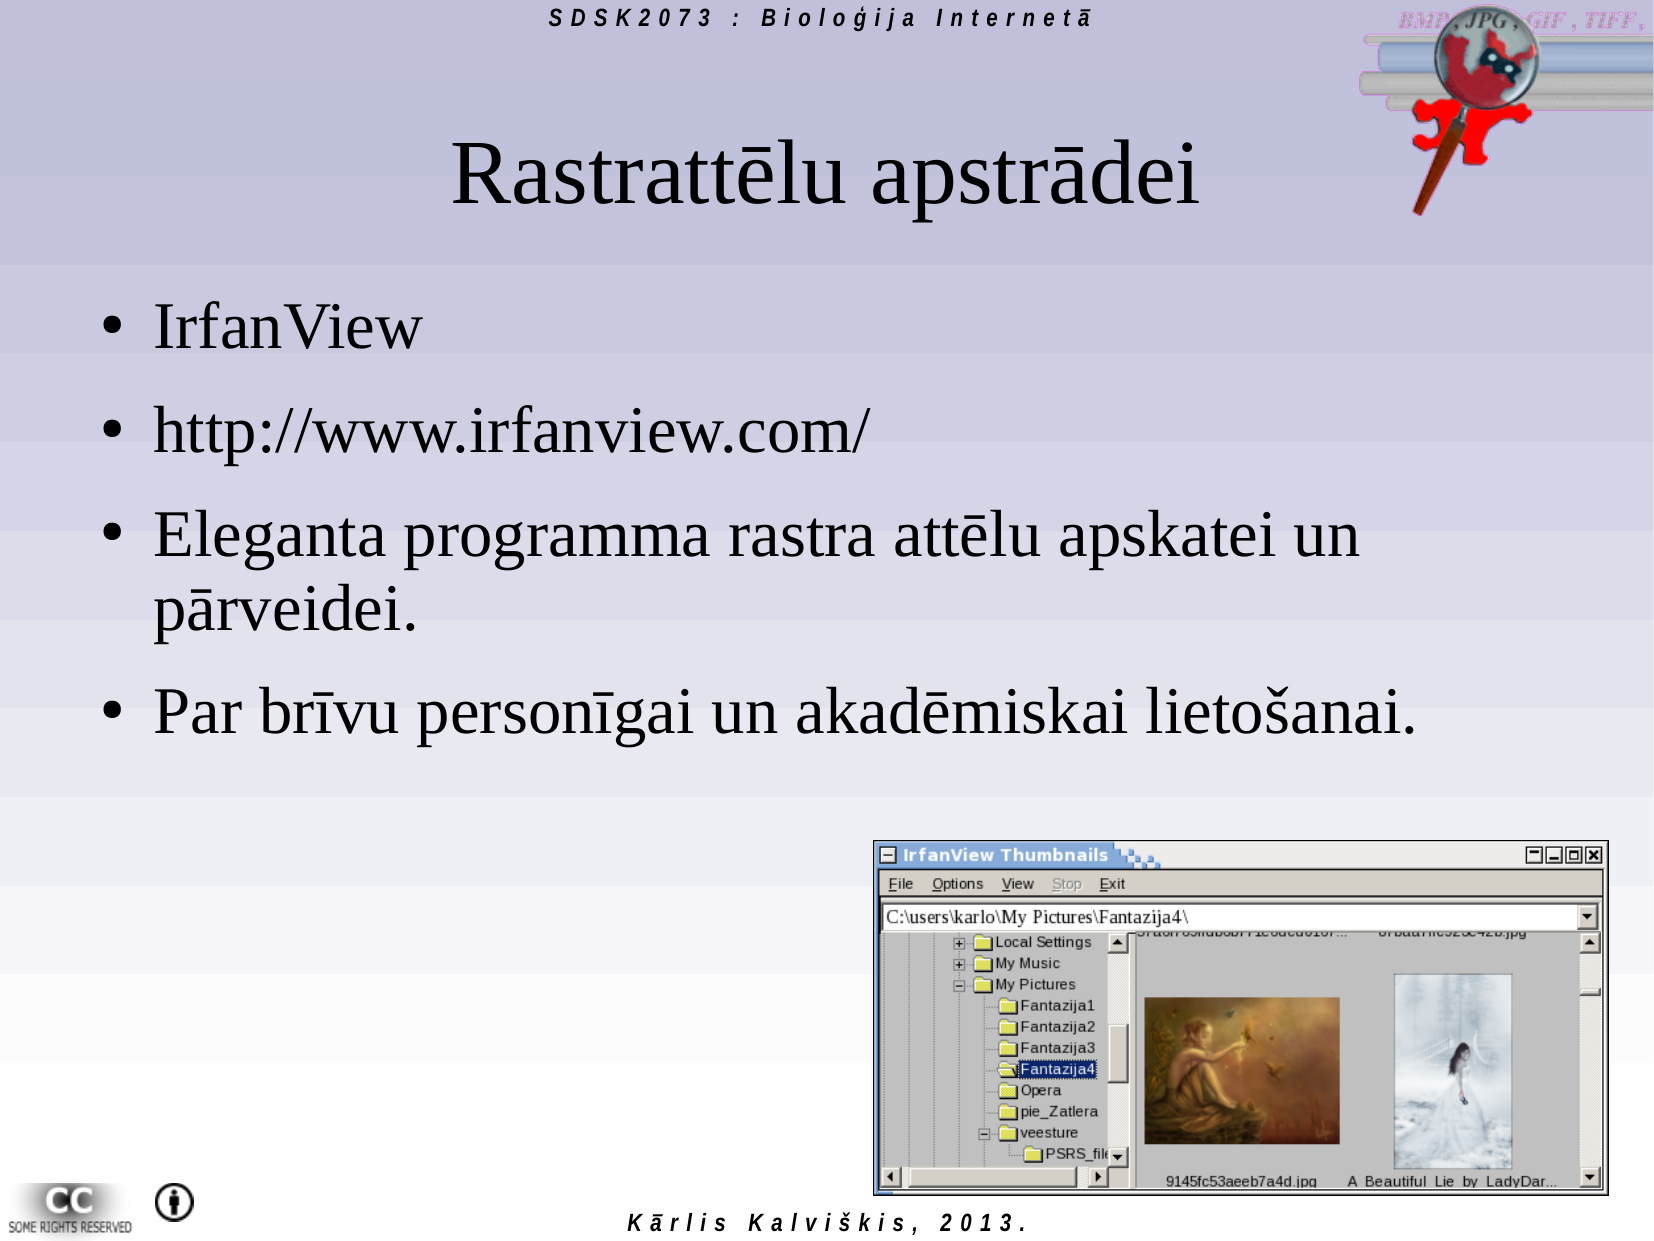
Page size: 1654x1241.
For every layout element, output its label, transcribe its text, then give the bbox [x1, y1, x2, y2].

title Rastrattēlu apstrādei [29, 49, 1625, 296]
picture [0, 0, 1654, 1241]
list IrfanView http://www.irfanview.com/ Eleganta programma rastra attēlu apskatei un pārveidei. Par brīvu personīgai un akadēmiskai lietošanai. [82, 289, 1571, 1113]
